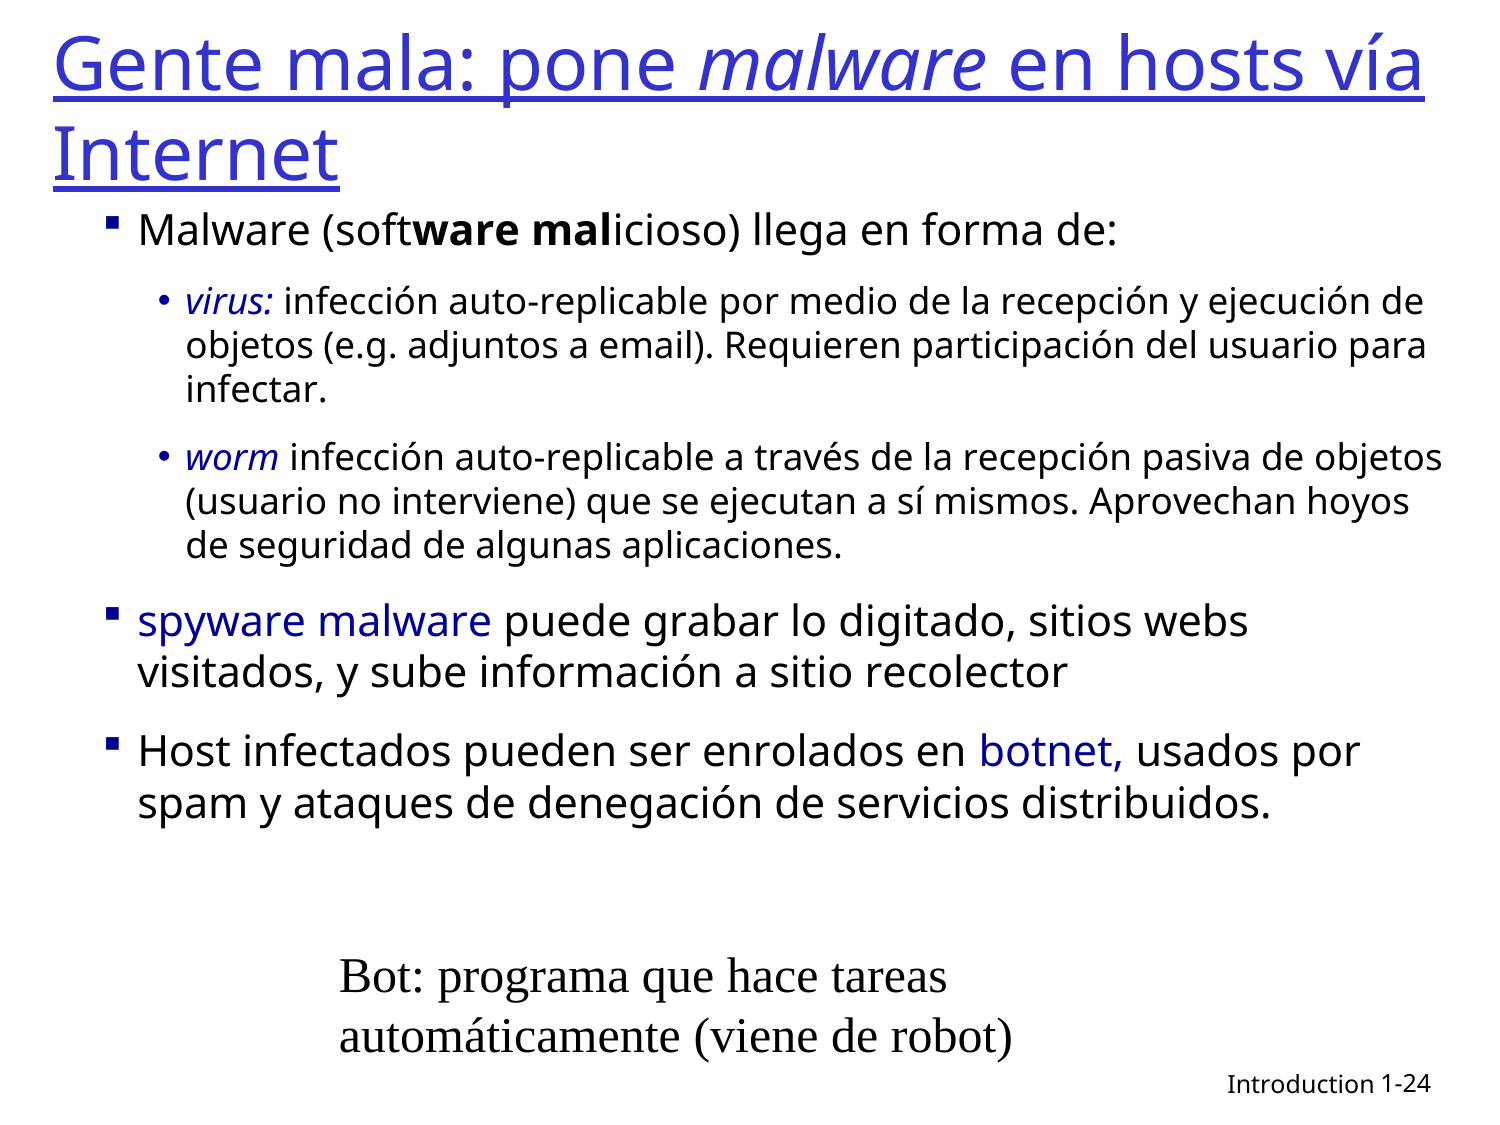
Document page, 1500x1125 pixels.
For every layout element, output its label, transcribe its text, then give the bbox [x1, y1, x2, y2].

text_box Bot: programa que hace tareas automáticamente (viene de robot) [324, 934, 1112, 1084]
text_box 1-<number> [1365, 1060, 1477, 1106]
title Gente mala: pone malware en hosts vía Internet [37, 23, 1463, 188]
list Malware (software malicioso) llega en forma de: virus: infección auto-replicable por medio de la recepción y ejecución de objetos (e.g. adjuntos a email). Requieren participación del usuario para infectar. worm infección auto-replicable a través de la recepción pasiva de objetos (usuario no interviene) que se ejecutan a sí mismos. Aprovechan hoyos de seguridad de algunas aplicaciones. spyware malware puede grabar lo digitado, sitios webs visitados, y sube información a sitio recolector Host infectados pueden ser enrolados en botnet, usados por spam y ataques de denegación de servicios distribuidos. [87, 195, 1463, 848]
text_box Introduction [914, 1060, 1390, 1109]
